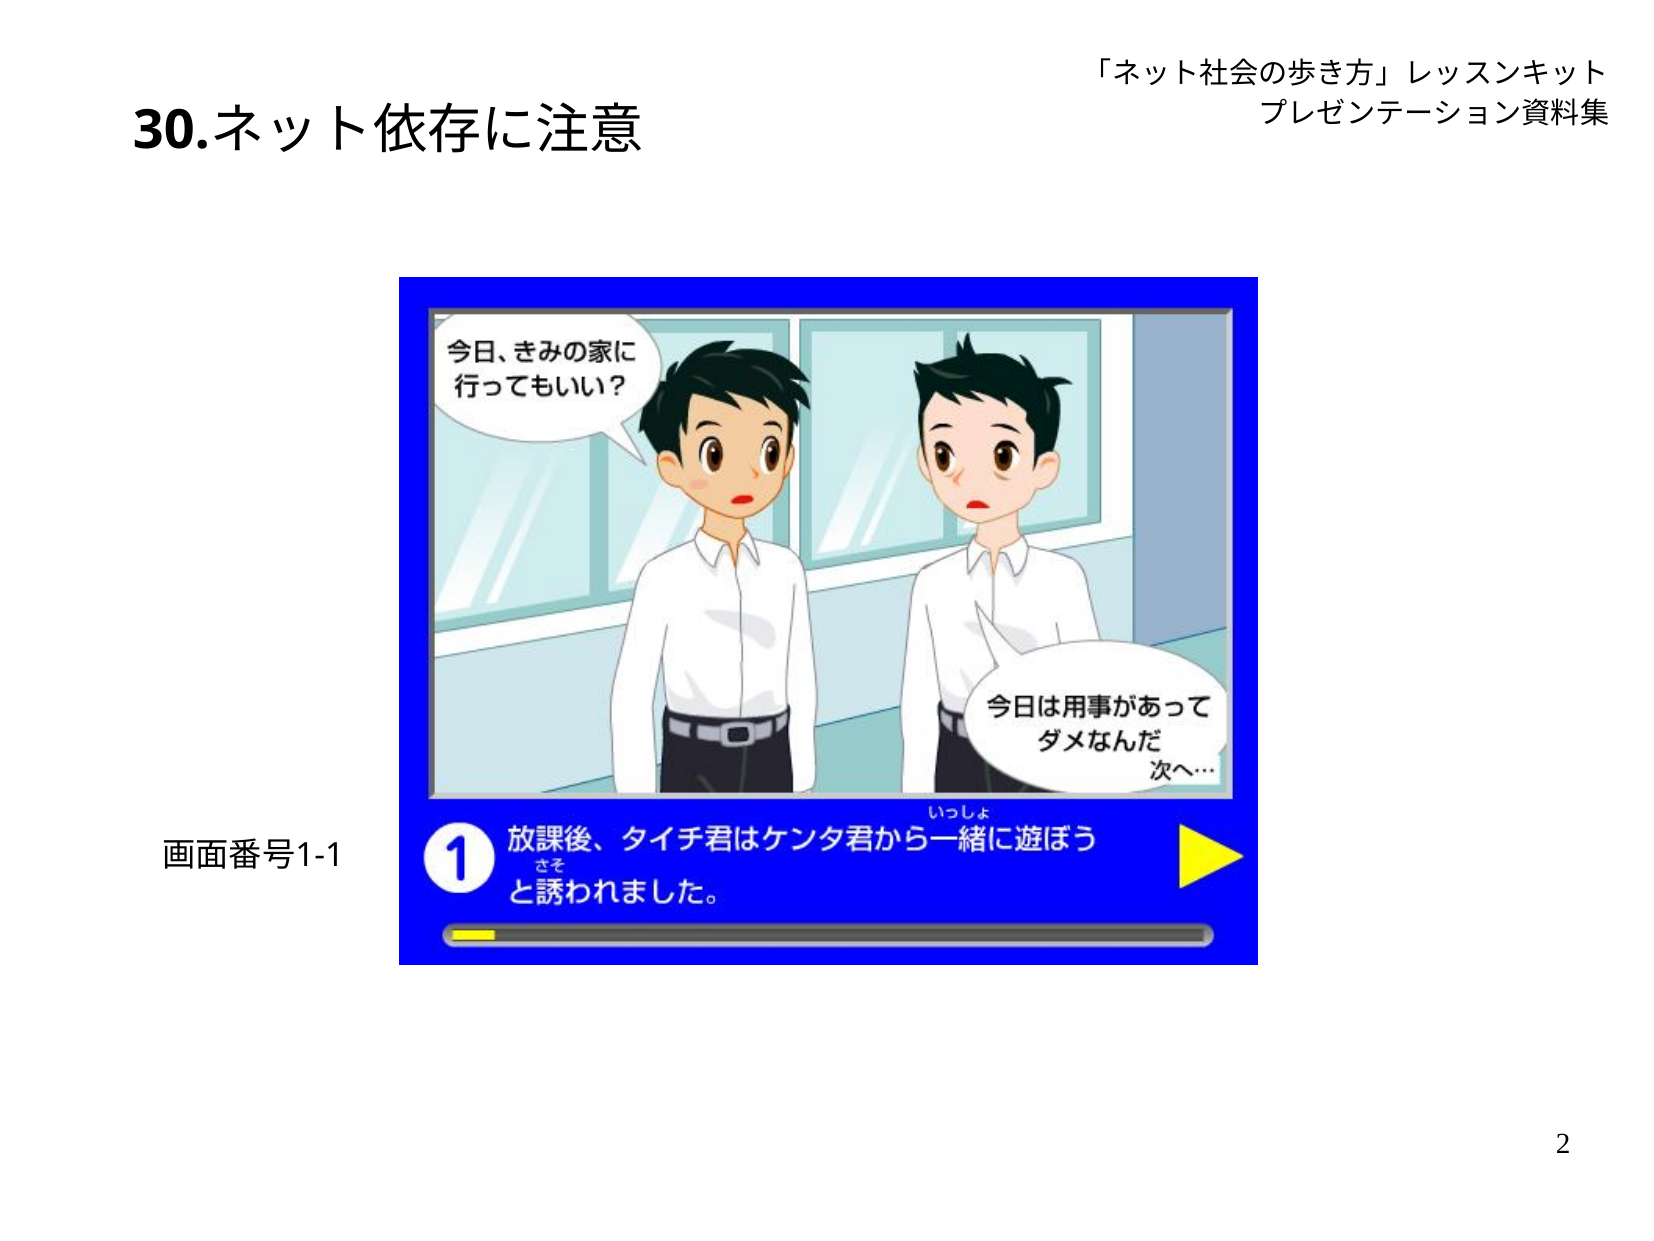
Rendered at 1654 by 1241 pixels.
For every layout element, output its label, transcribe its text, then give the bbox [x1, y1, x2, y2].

text_box 「ネット社会の歩き方」レッスンキット プレゼンテーション資料集 [1062, 44, 1625, 139]
text_box 画面番号1-1 [147, 826, 384, 882]
text_box 30.ネット依存に注意 [118, 88, 1093, 169]
picture [399, 277, 1258, 965]
